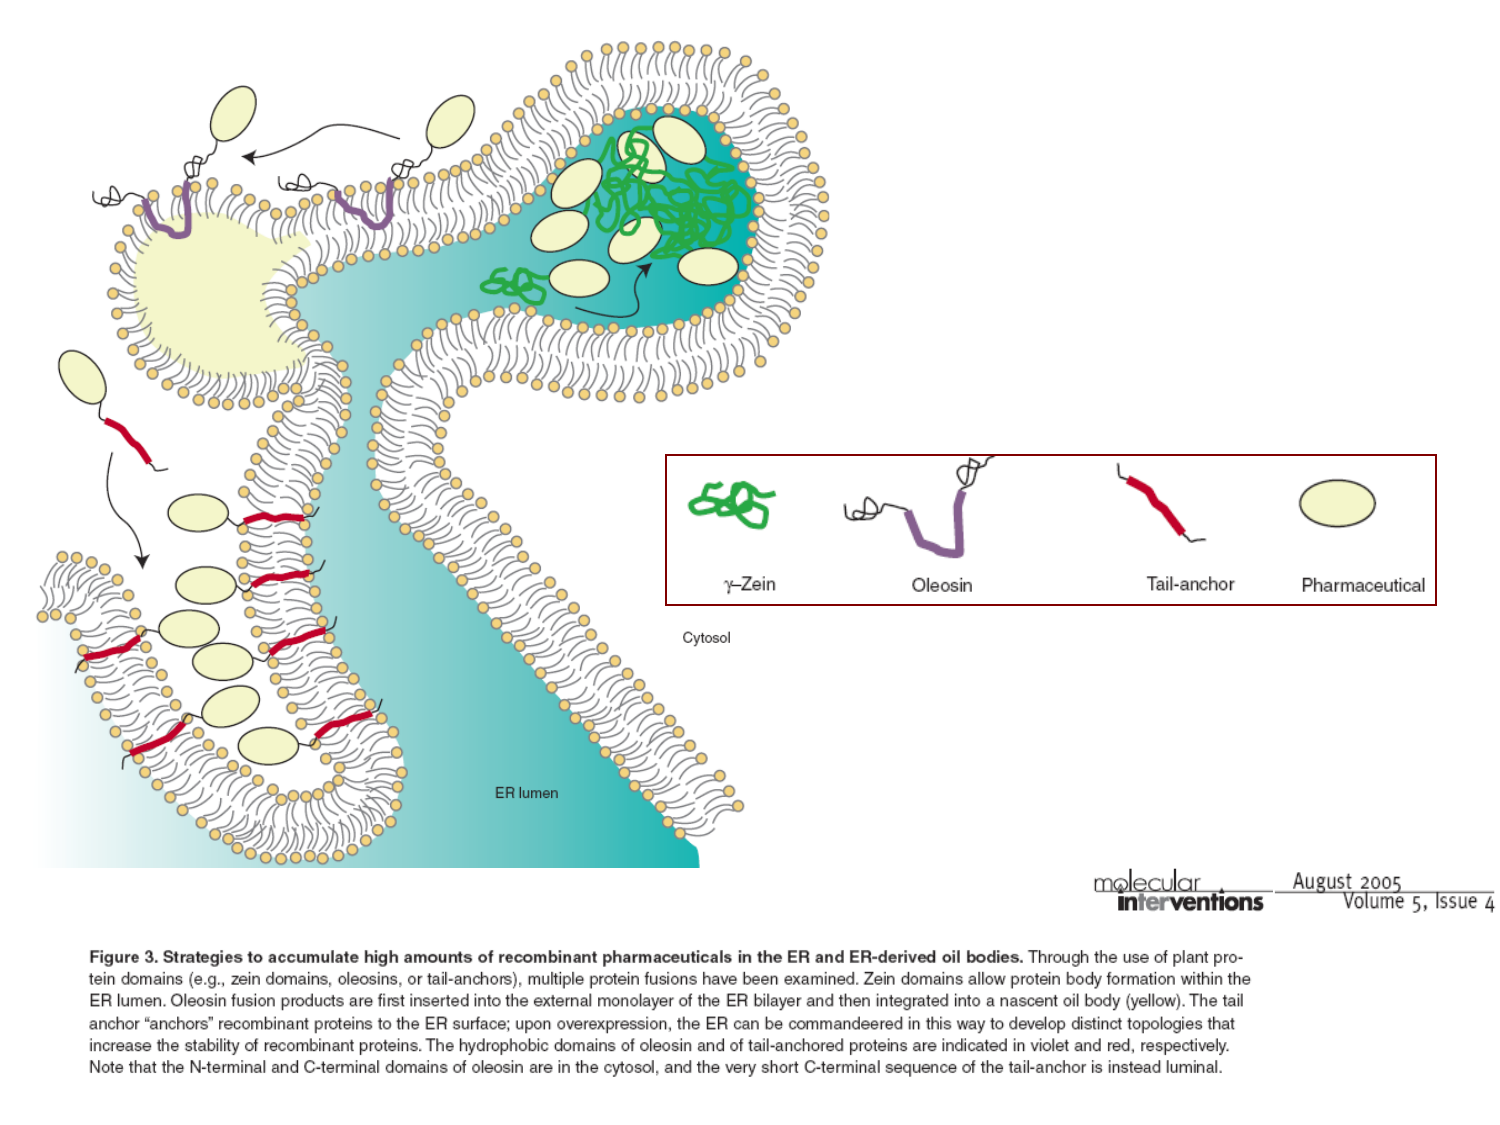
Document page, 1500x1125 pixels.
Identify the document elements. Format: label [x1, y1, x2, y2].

picture [1086, 865, 1273, 921]
picture [1274, 865, 1500, 918]
picture [76, 940, 1258, 1080]
picture [29, 31, 830, 868]
picture [667, 456, 1435, 604]
